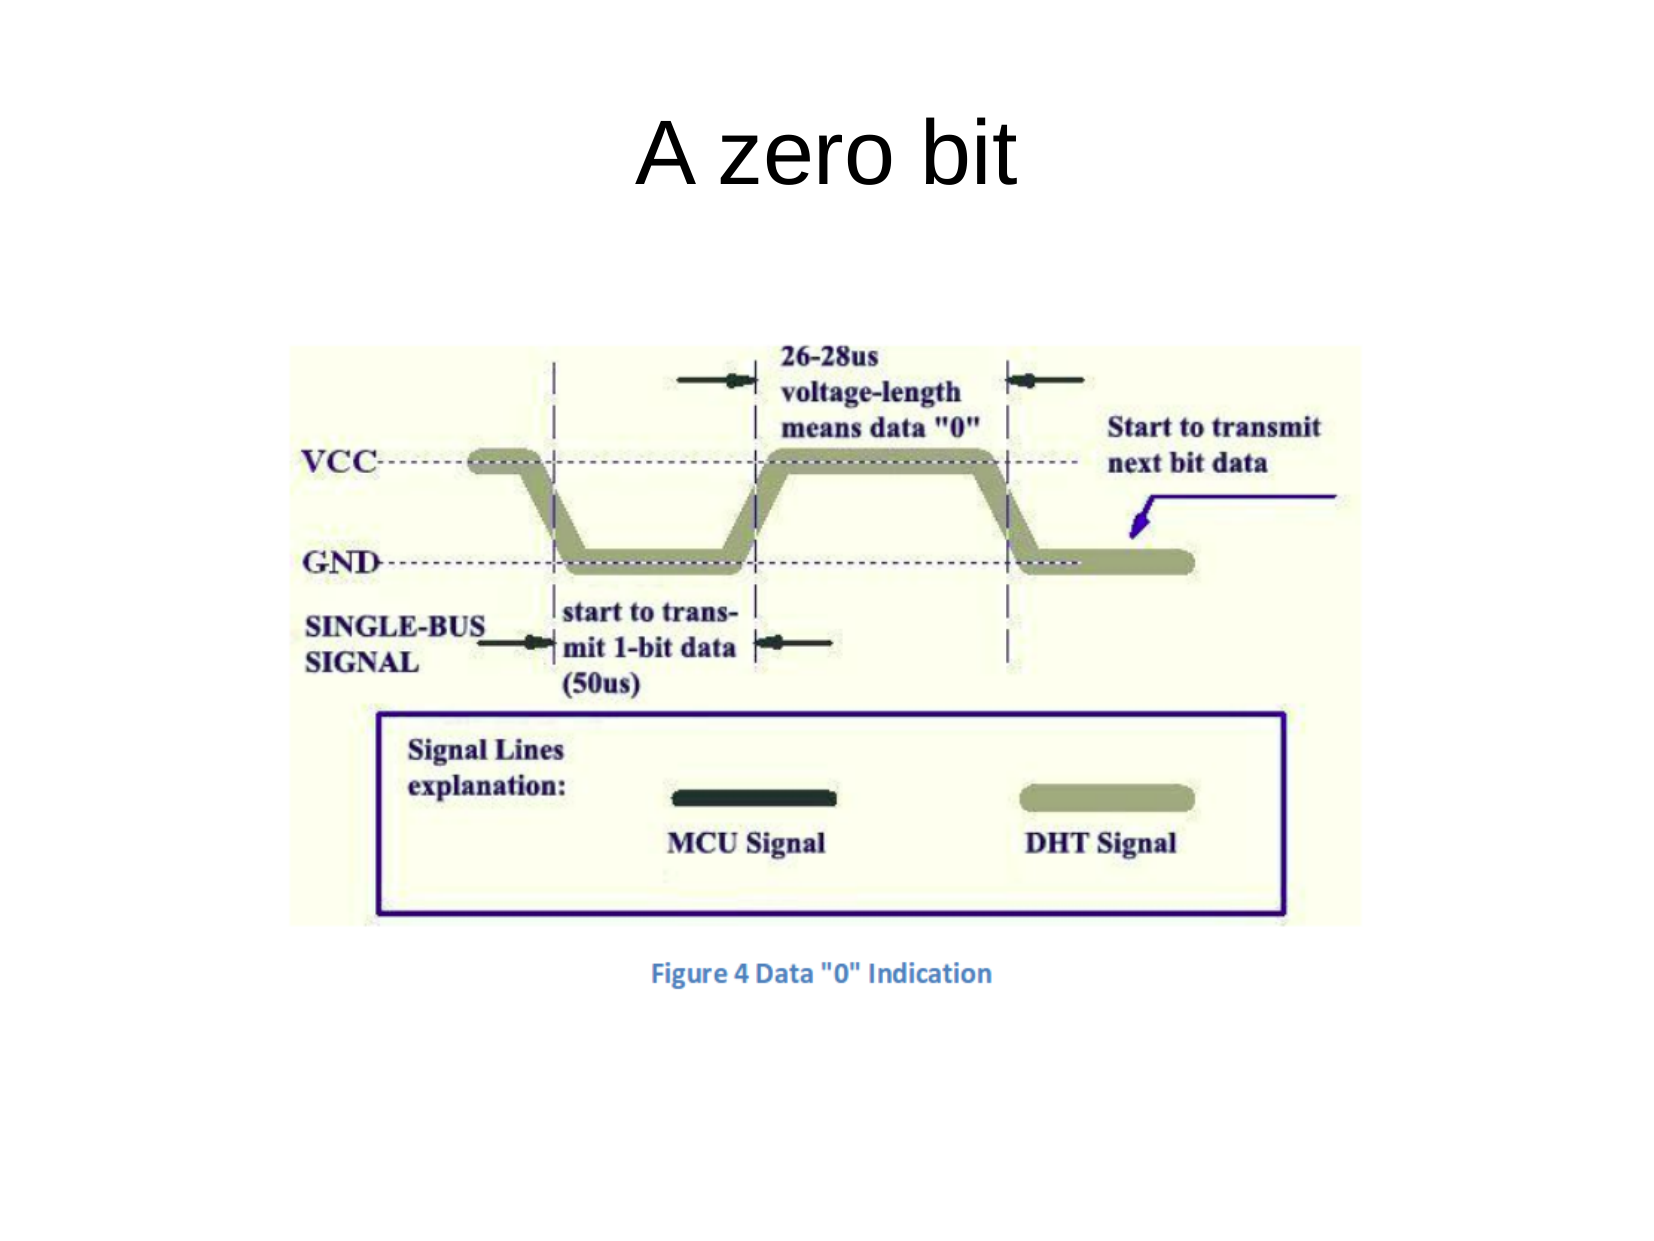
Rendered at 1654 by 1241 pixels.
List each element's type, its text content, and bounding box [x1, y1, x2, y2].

title A zero bit [82, 49, 1571, 257]
picture [282, 290, 1371, 1010]
